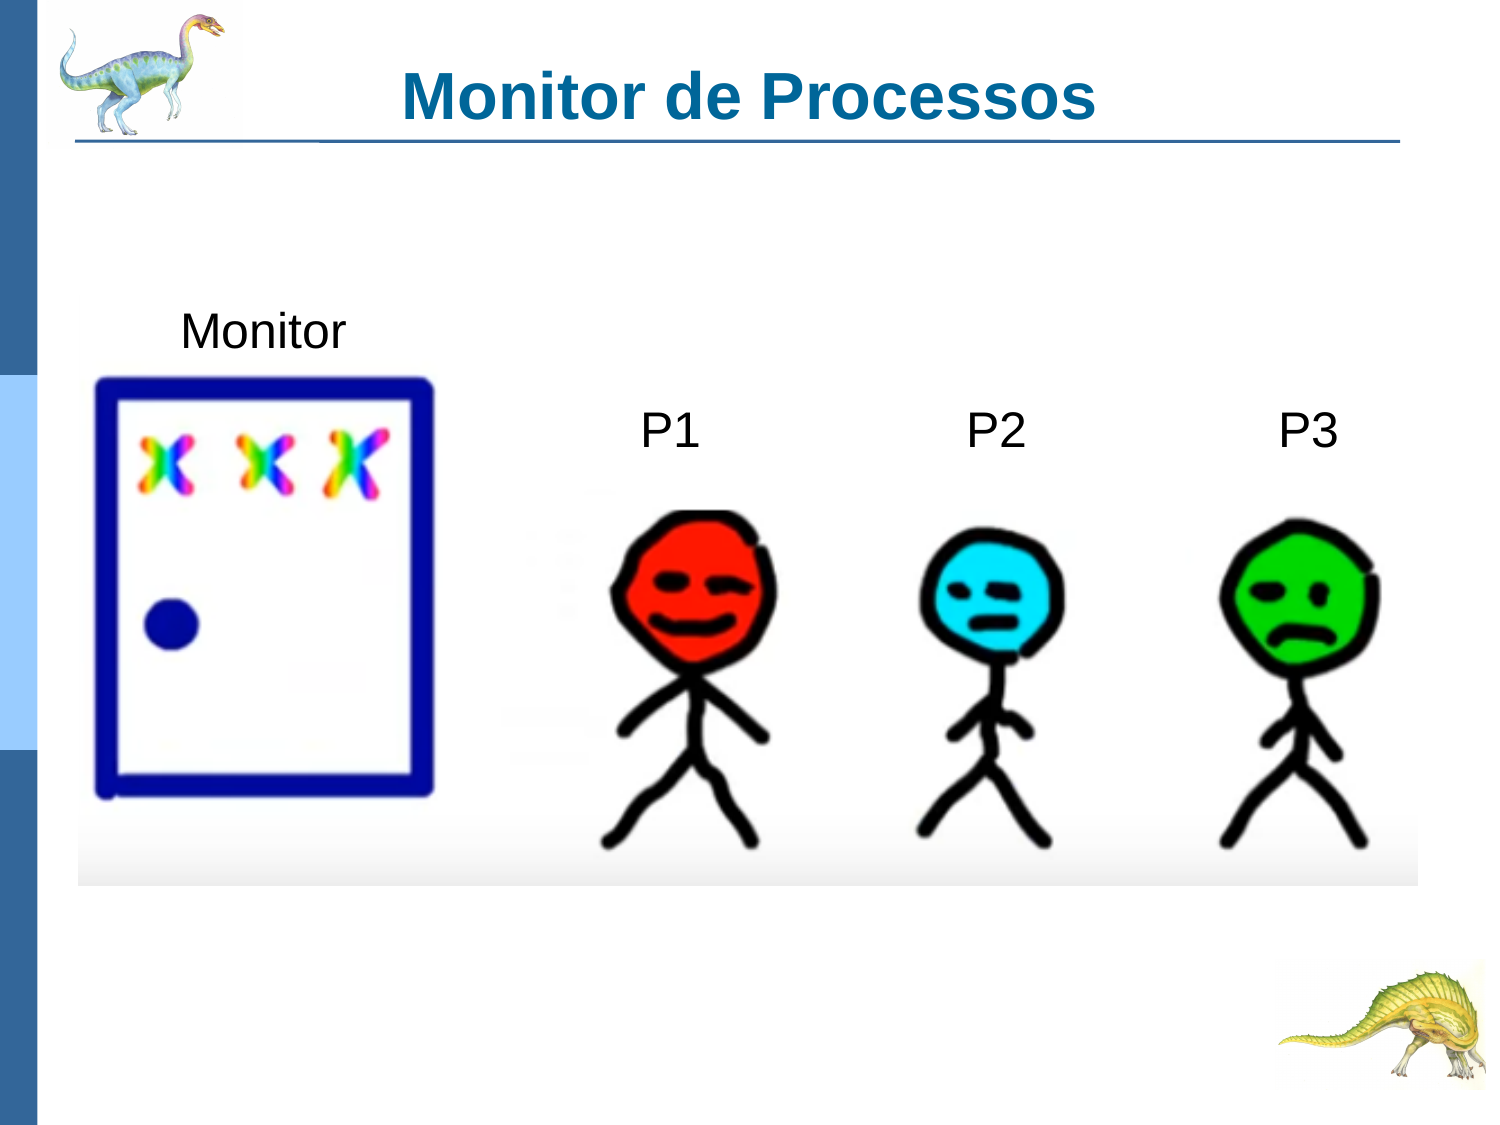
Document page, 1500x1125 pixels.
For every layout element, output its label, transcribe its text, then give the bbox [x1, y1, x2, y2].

text_box Monitor de Processos [75, 45, 1426, 141]
picture [1275, 959, 1486, 1090]
text_box P1 P2 P3 [625, 389, 1382, 525]
picture [78, 295, 1418, 887]
text_box Monitor [165, 291, 497, 367]
picture [46, 0, 243, 149]
